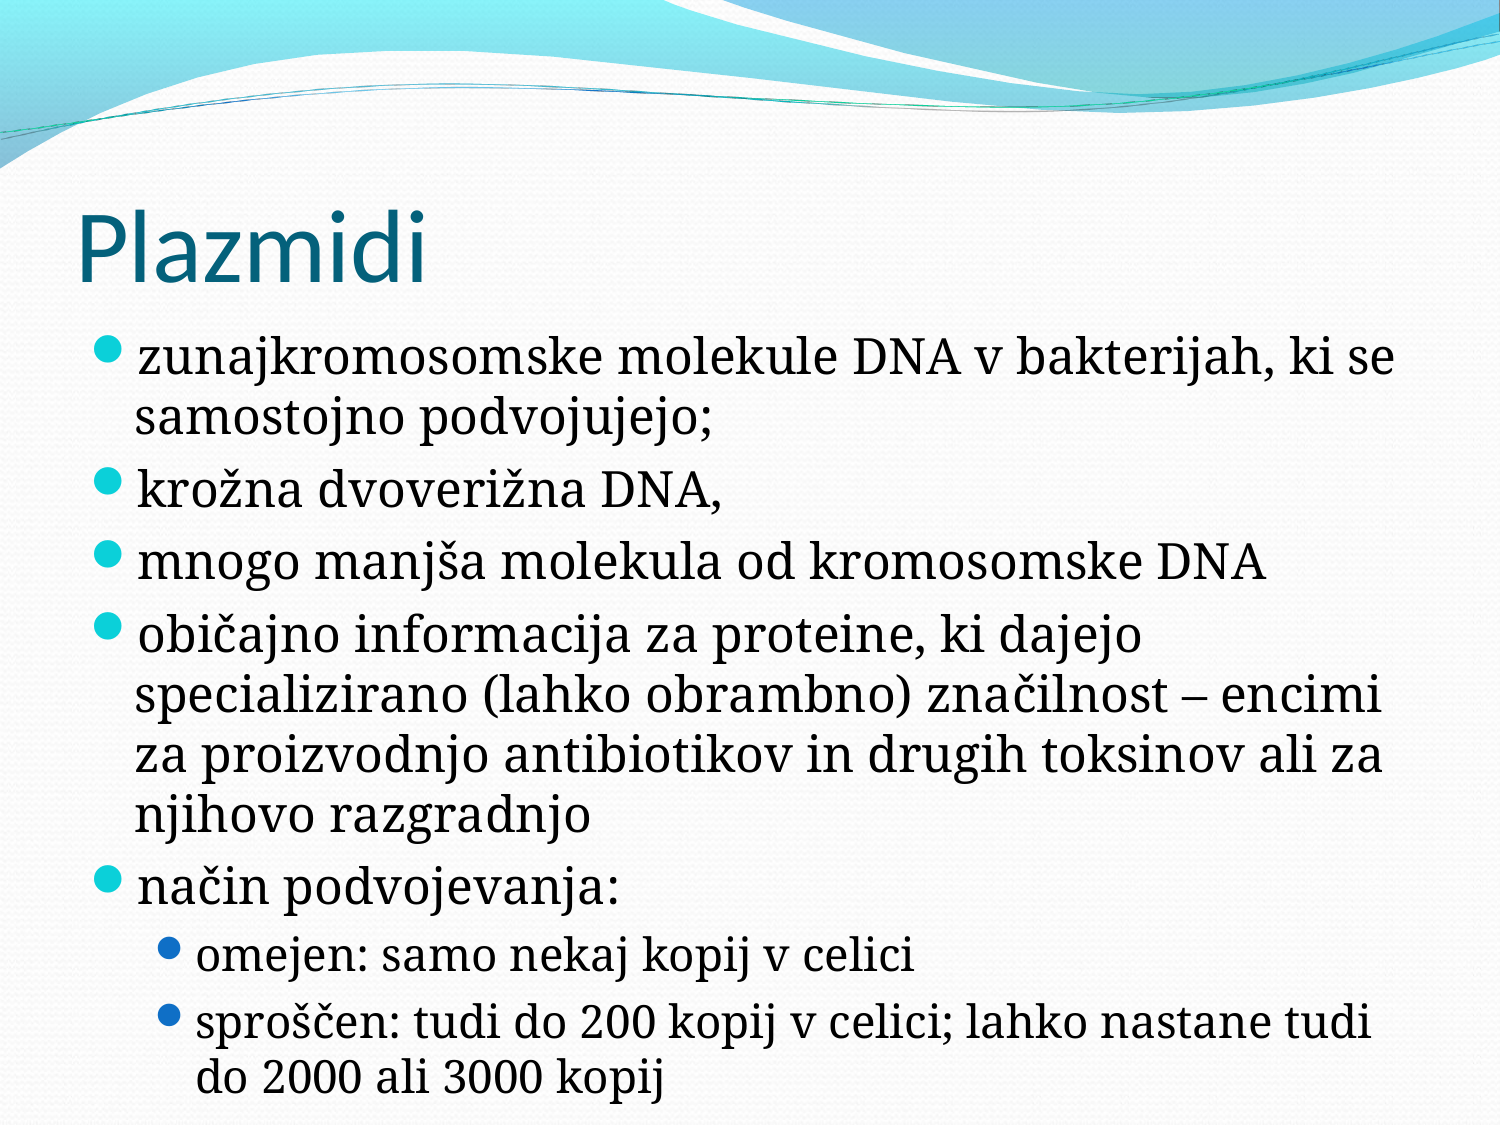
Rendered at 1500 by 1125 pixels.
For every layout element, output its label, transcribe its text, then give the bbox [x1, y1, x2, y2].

picture [0, 0, 1500, 1125]
list zunajkromosomske molekule DNA v bakterijah, ki se samostojno podvojujejo; krožna dvoverižna DNA, mnogo manjša molekula od kromosomske DNA običajno informacija za proteine, ki dajejo specializirano (lahko obrambno) značilnost – encimi za proizvodnjo antibiotikov in drugih toksinov ali za njihovo razgradnjo način podvojevanja: omejen: samo nekaj kopij v celici sproščen: tudi do 200 kopij v celici; lahko nastane tudi do 2000 ali 3000 kopij lahko sprejmejo vključke do 15 000 baznih parov [75, 317, 1426, 1125]
title Plazmidi [75, 115, 1426, 304]
